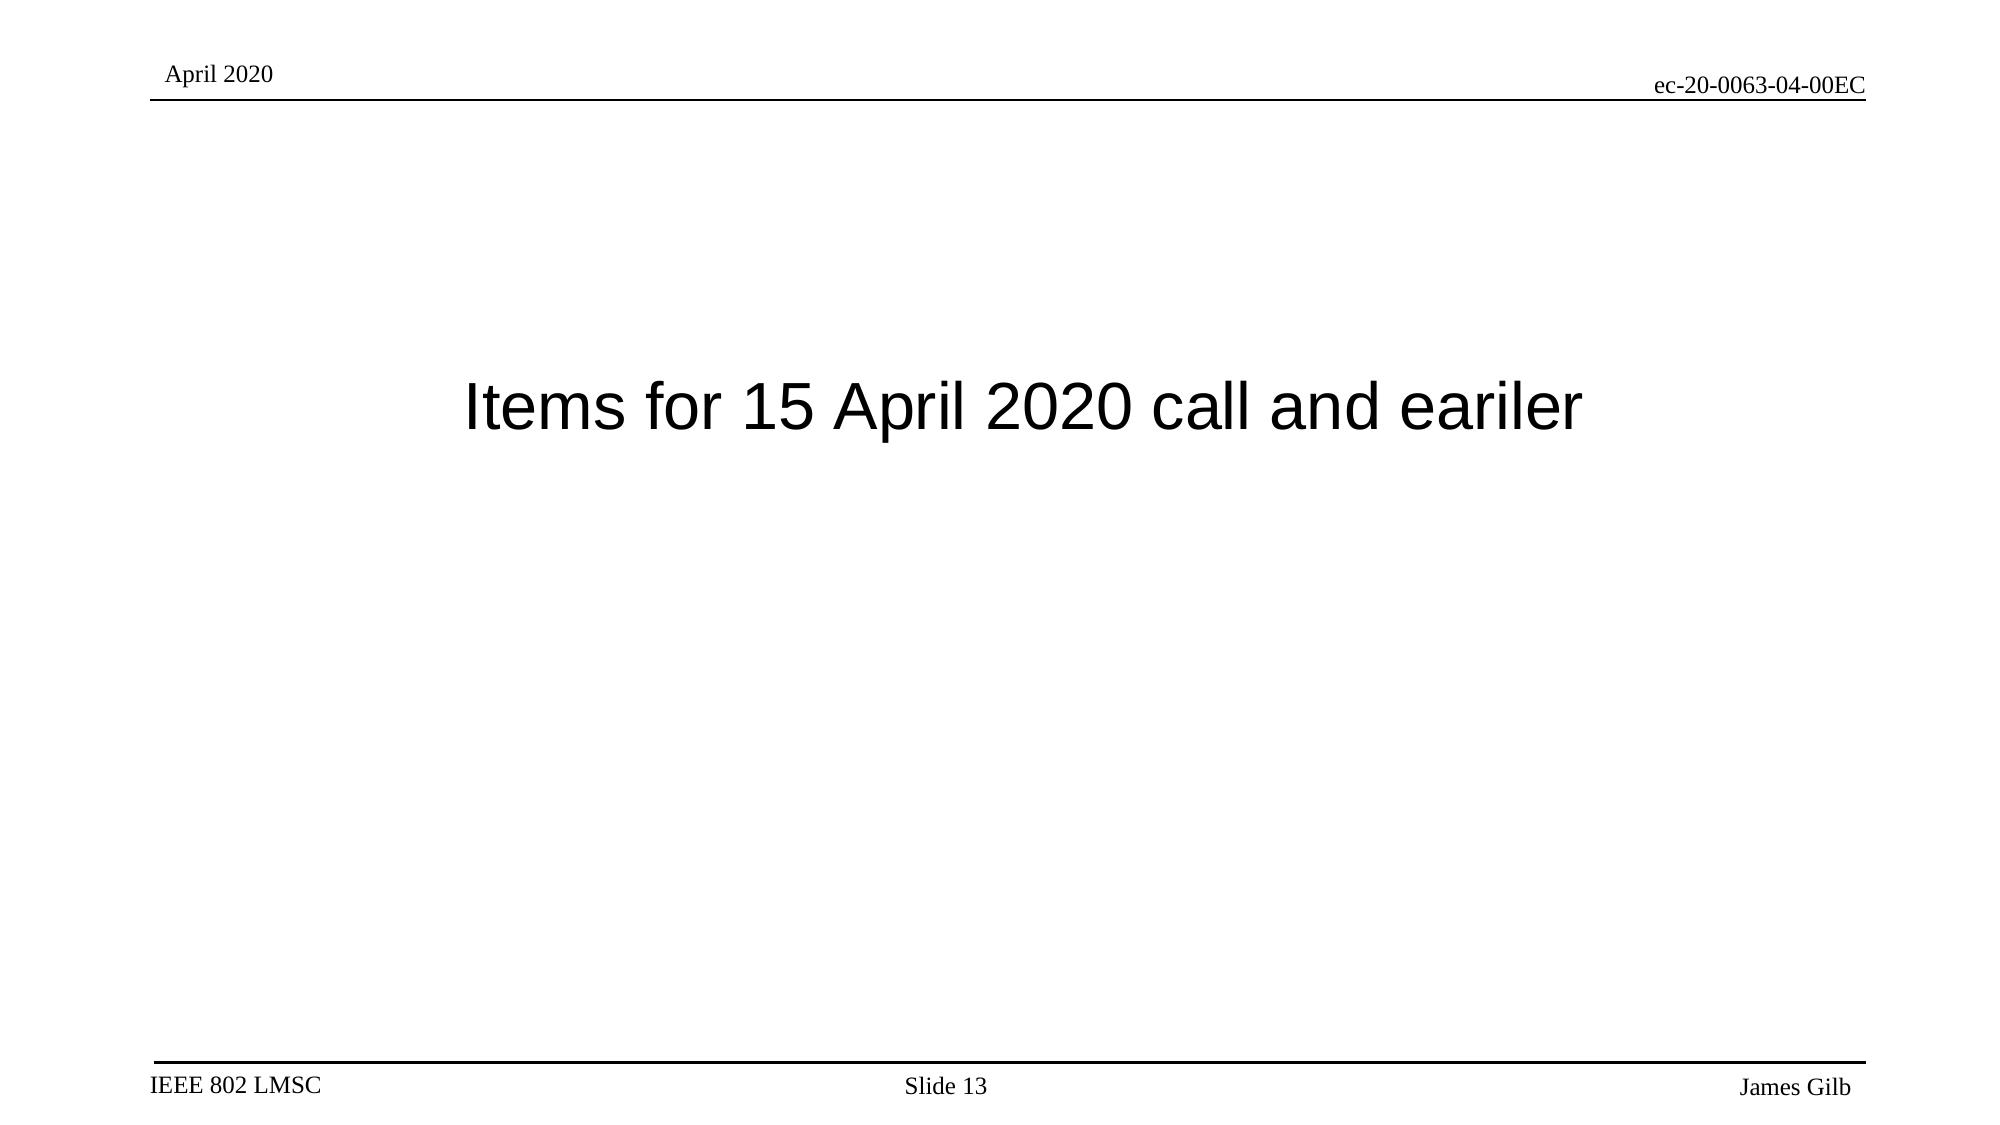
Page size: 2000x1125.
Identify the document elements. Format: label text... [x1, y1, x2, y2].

subtitle Items for 15 April 2020 call and eariler [149, 112, 1900, 693]
